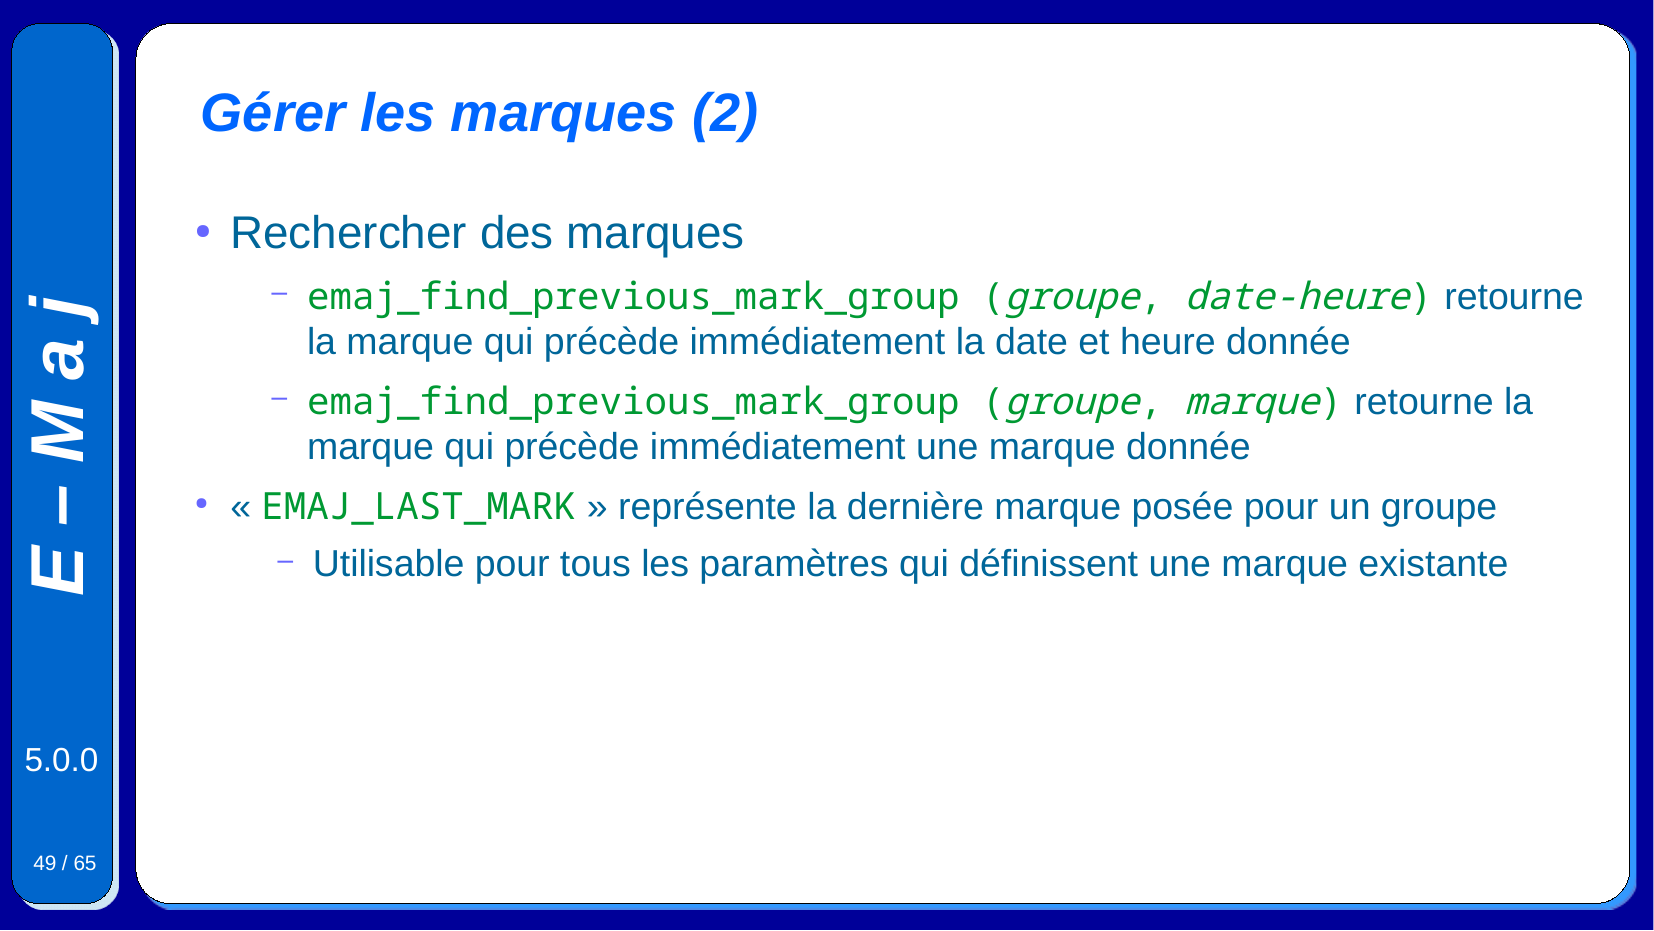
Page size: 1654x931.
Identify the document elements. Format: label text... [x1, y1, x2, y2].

list Rechercher des marques emaj_find_previous_mark_group (groupe, date-heure) retourne la marque qui précède immédiatement la date et heure donnée emaj_find_previous_mark_group (groupe, marque) retourne la marque qui précède immédiatement une marque donnée « EMAJ_LAST_MARK » représente la dernière marque posée pour un groupe Utilisable pour tous les paramètres qui définissent une marque existante [177, 206, 1587, 827]
title Gérer les marques (2) [200, 34, 1575, 191]
